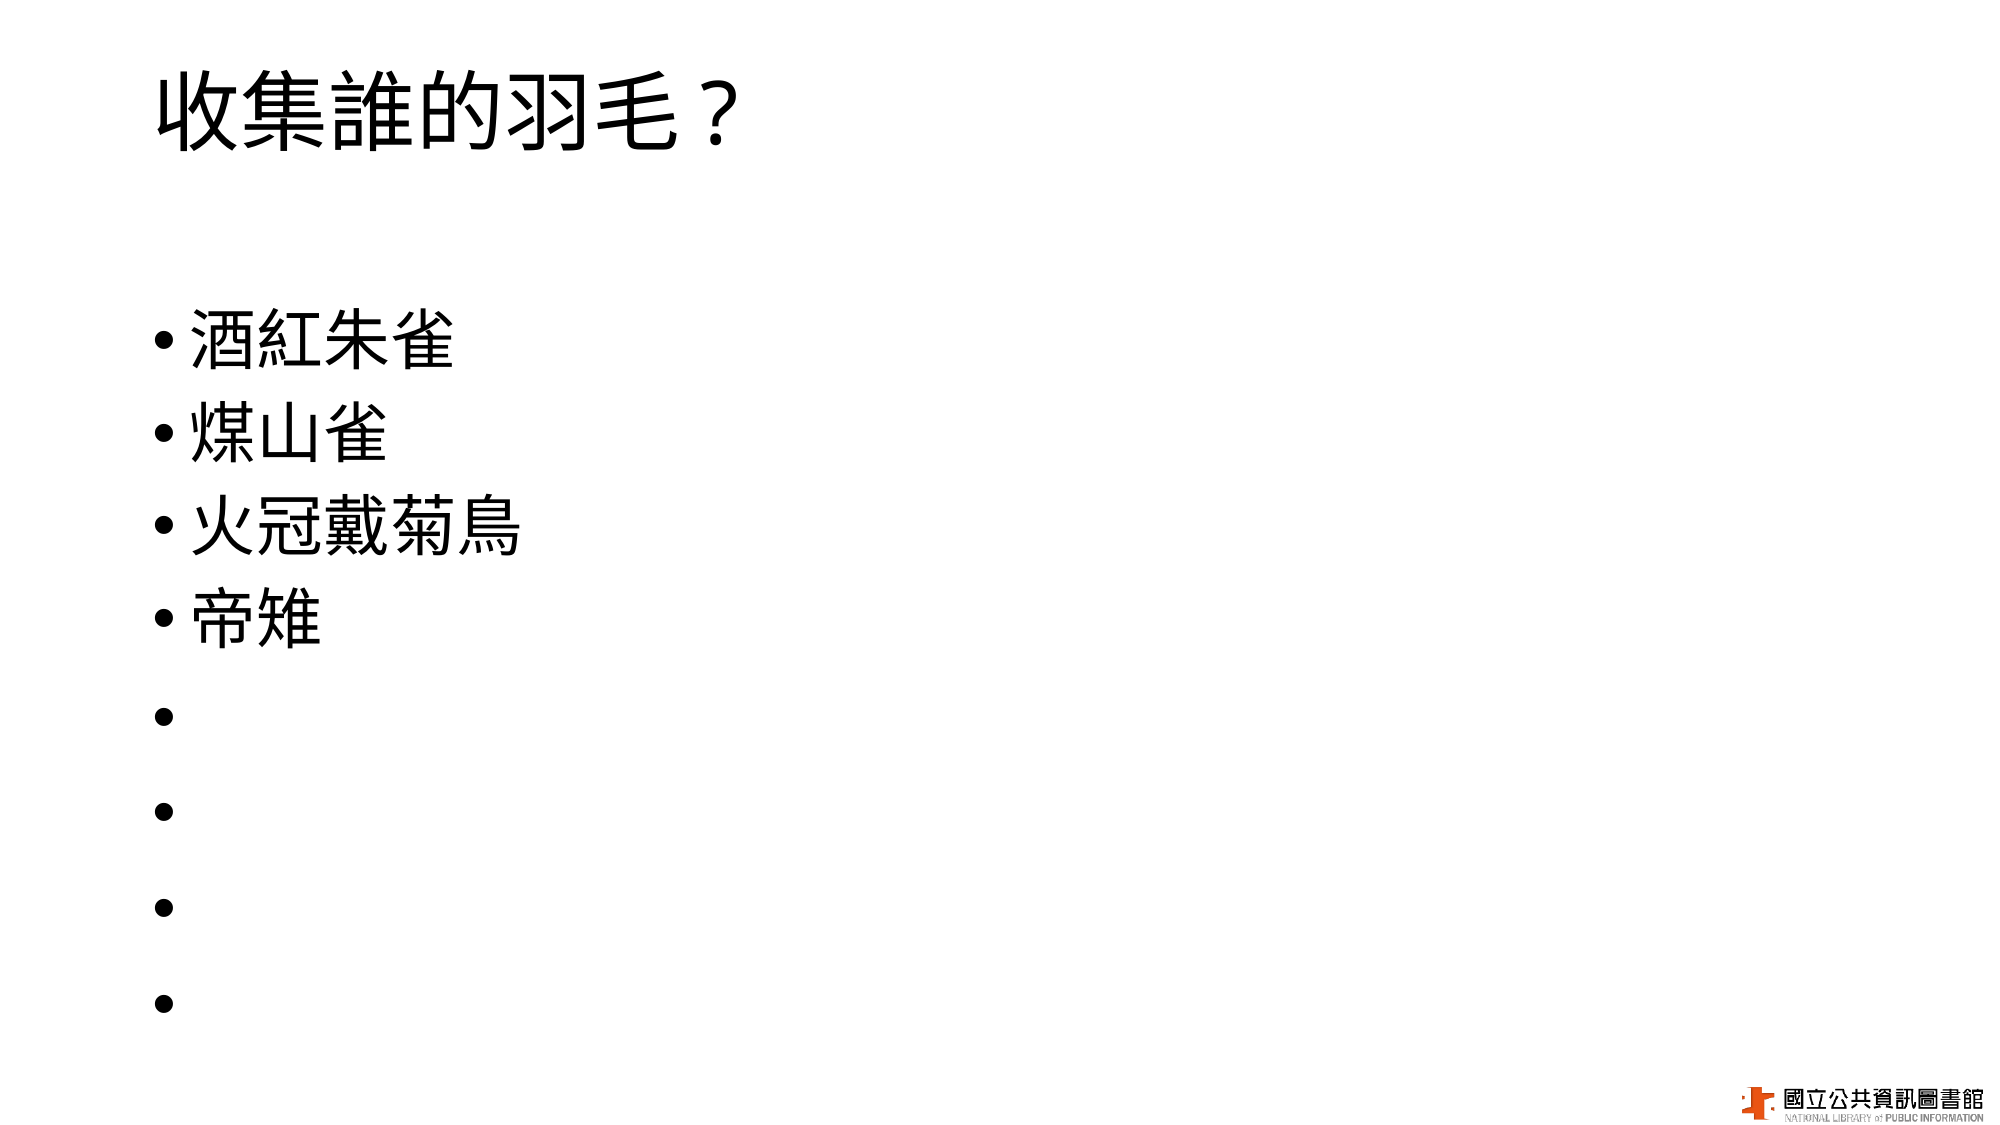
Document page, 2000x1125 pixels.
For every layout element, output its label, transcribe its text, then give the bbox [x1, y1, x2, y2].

title 收集誰的羽毛? [137, 59, 1863, 278]
list 酒紅朱雀 煤山雀 火冠戴菊鳥 帝雉 [137, 299, 1863, 1014]
